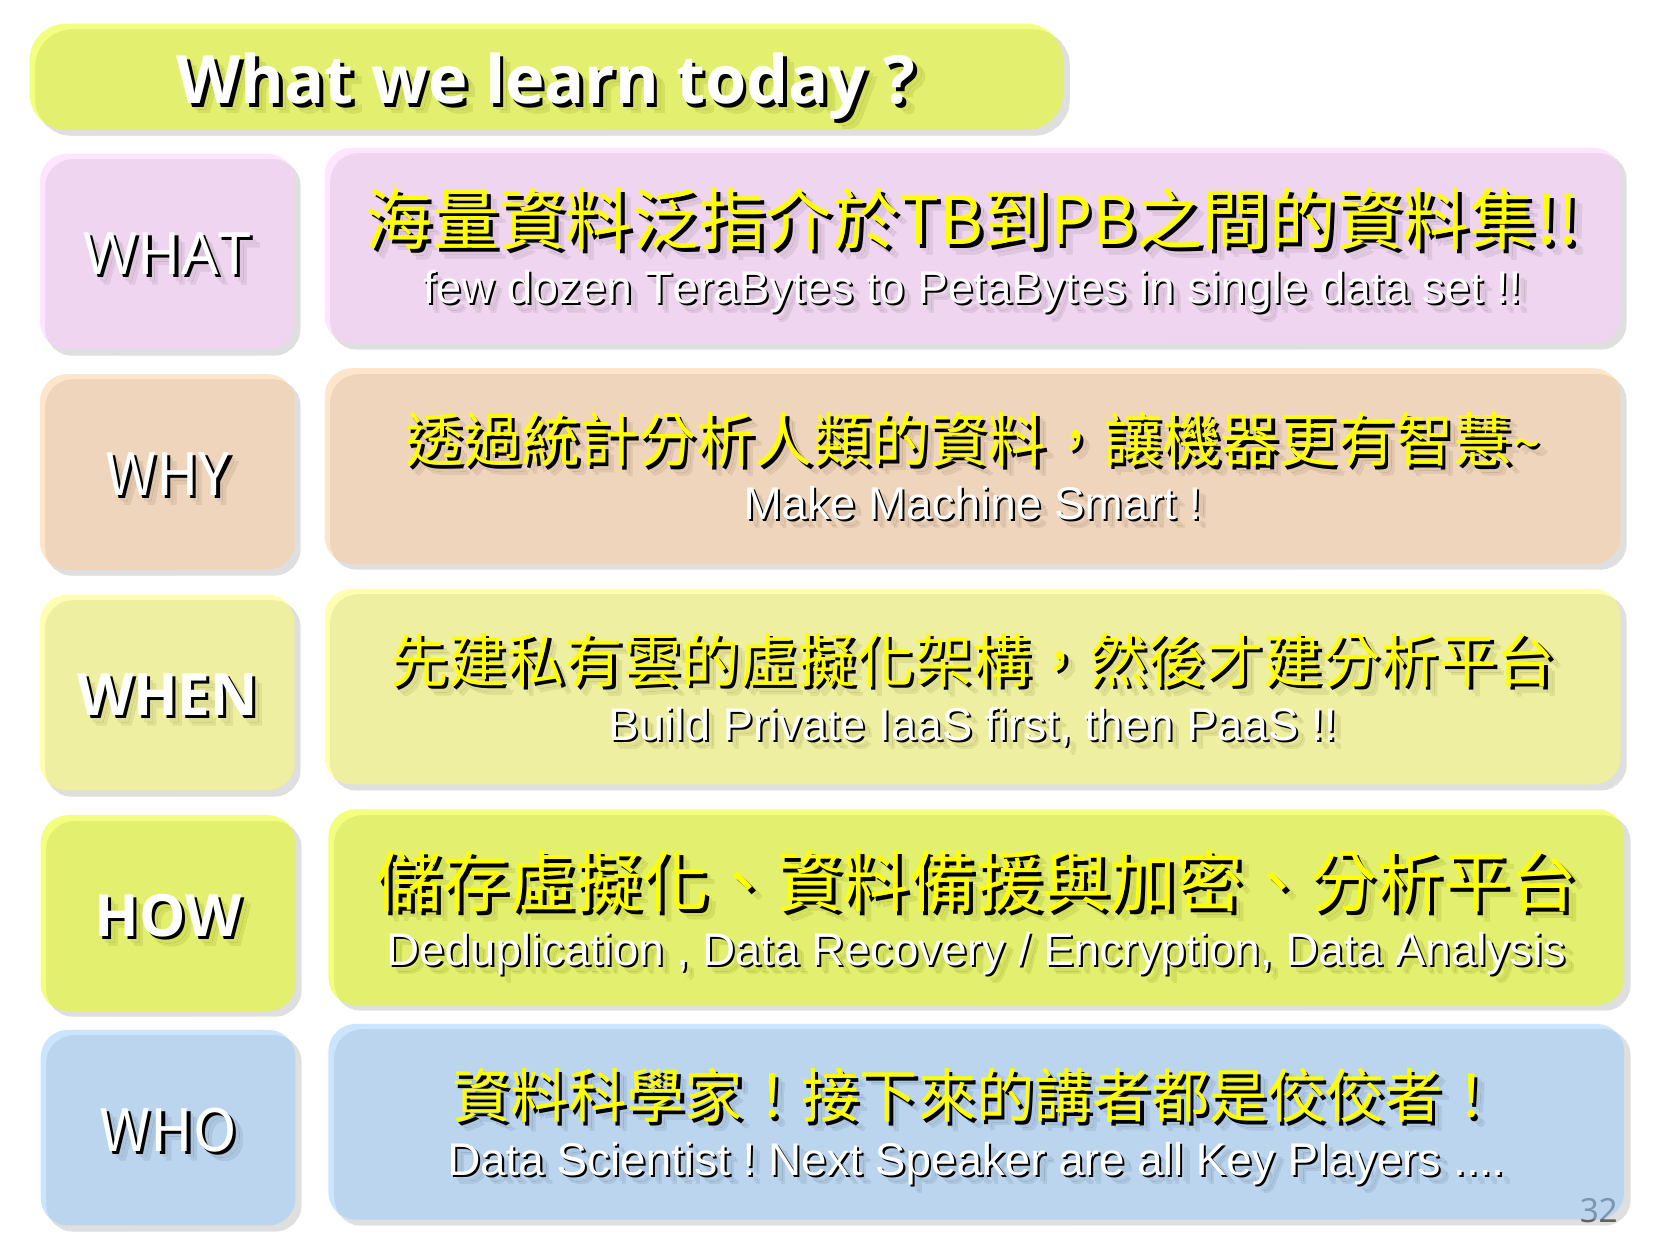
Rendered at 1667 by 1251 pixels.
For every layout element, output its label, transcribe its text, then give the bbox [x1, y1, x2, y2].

text_box 資料科學家！接下來的講者都是佼佼者！ Data Scientist ! Next Speaker are all Key Players .... [328, 1023, 1625, 1220]
text_box 海量資料泛指介於TB到PB之間的資料集!! few dozen TeraBytes to PetaBytes in single data set !! [324, 147, 1621, 344]
text_box WHY [40, 374, 295, 570]
text_box WHAT [40, 153, 295, 350]
text_box WHEN [40, 594, 295, 791]
text_box 儲存虛擬化、資料備援與加密、分析平台 Deduplication , Data Recovery / Encryption, Data Analysis [328, 809, 1625, 1005]
text_box 透過統計分析人類的資料，讓機器更有智慧~ Make Machine Smart ! [324, 368, 1621, 564]
text_box What we learn today ? [29, 23, 1064, 130]
text_box HOW [40, 815, 296, 1011]
text_box WHO [40, 1029, 296, 1226]
text_box 先建私有雲的虛擬化架構，然後才建分析平台 Build Private IaaS first, then PaaS !! [324, 588, 1621, 785]
